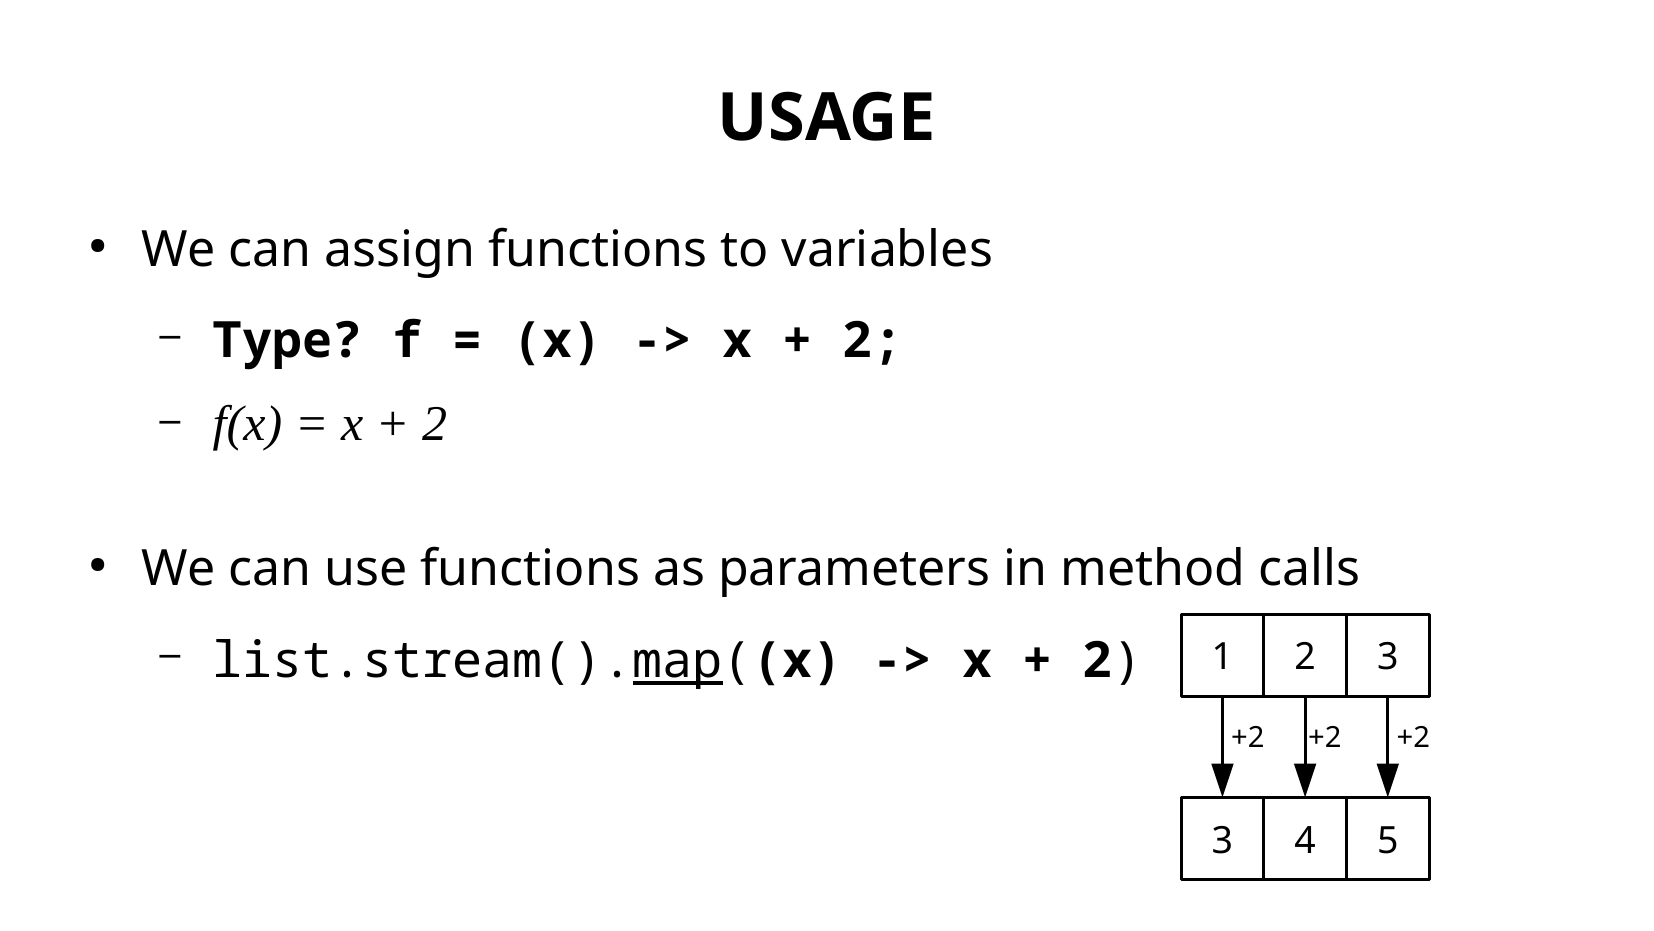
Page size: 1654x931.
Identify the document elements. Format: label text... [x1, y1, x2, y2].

list We can assign functions to variables Type? f = (x) -> x + 2; f(x) = x + 2 We can use functions as parameters in method calls list.stream().map((x) -> x + 2) [70, 212, 1560, 752]
text_box +2 [1216, 708, 1293, 760]
text_box +2 [1381, 708, 1477, 760]
text_box 3 [1346, 614, 1430, 697]
text_box 3 [1181, 797, 1263, 880]
text_box 4 [1263, 797, 1346, 880]
title USAGE [82, 36, 1571, 193]
text_box 5 [1346, 797, 1430, 880]
text_box 2 [1263, 614, 1346, 697]
text_box 1 [1181, 614, 1263, 697]
text_box +2 [1293, 708, 1381, 760]
